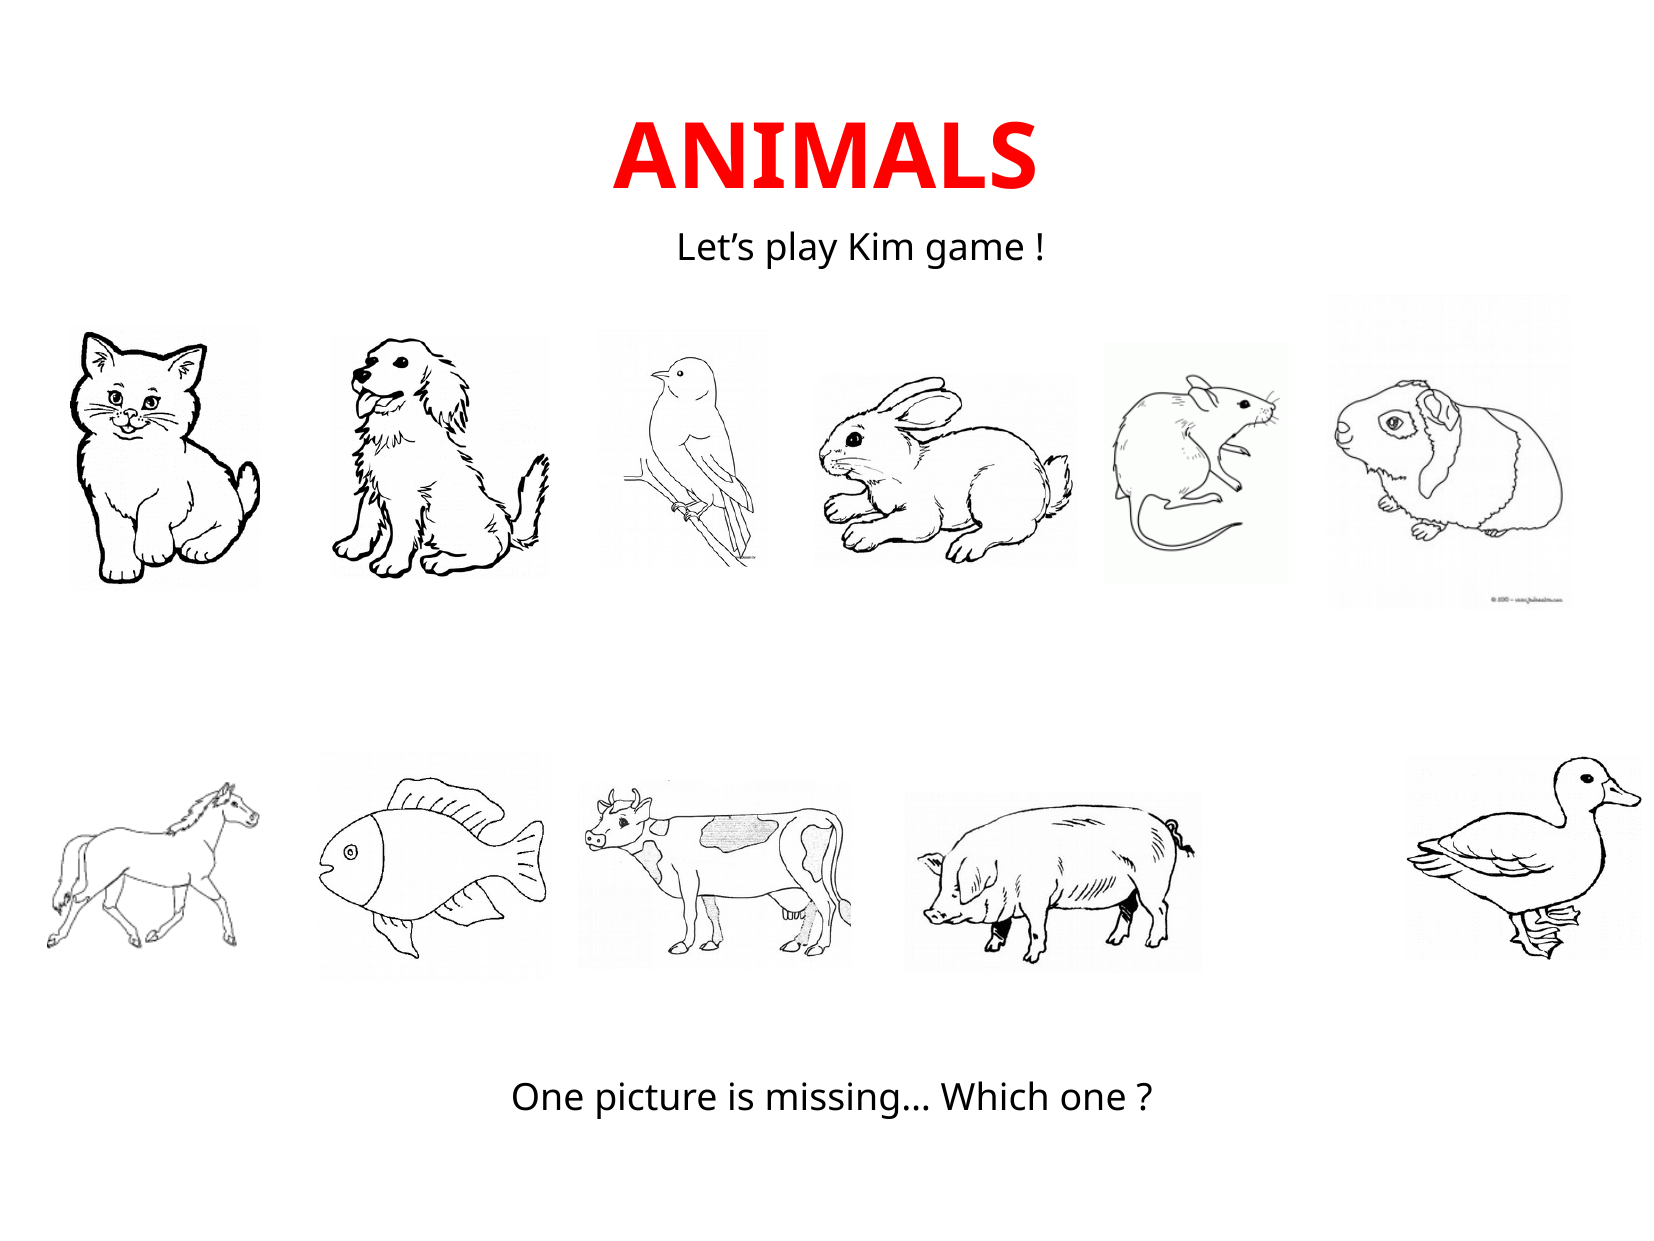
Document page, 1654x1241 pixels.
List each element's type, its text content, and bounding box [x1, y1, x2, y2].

picture [318, 750, 551, 981]
text_box Let’s play Kim game ! [661, 212, 1182, 274]
picture [47, 767, 261, 978]
picture [578, 780, 851, 969]
picture [814, 373, 1077, 567]
picture [1104, 342, 1288, 584]
picture [1326, 295, 1571, 610]
picture [1405, 755, 1642, 960]
title ANIMALS [82, 49, 1571, 257]
picture [905, 791, 1202, 973]
picture [70, 324, 260, 591]
text_box One picture is missing… Which one ? [496, 1062, 1205, 1171]
picture [598, 330, 768, 567]
picture [330, 336, 550, 579]
